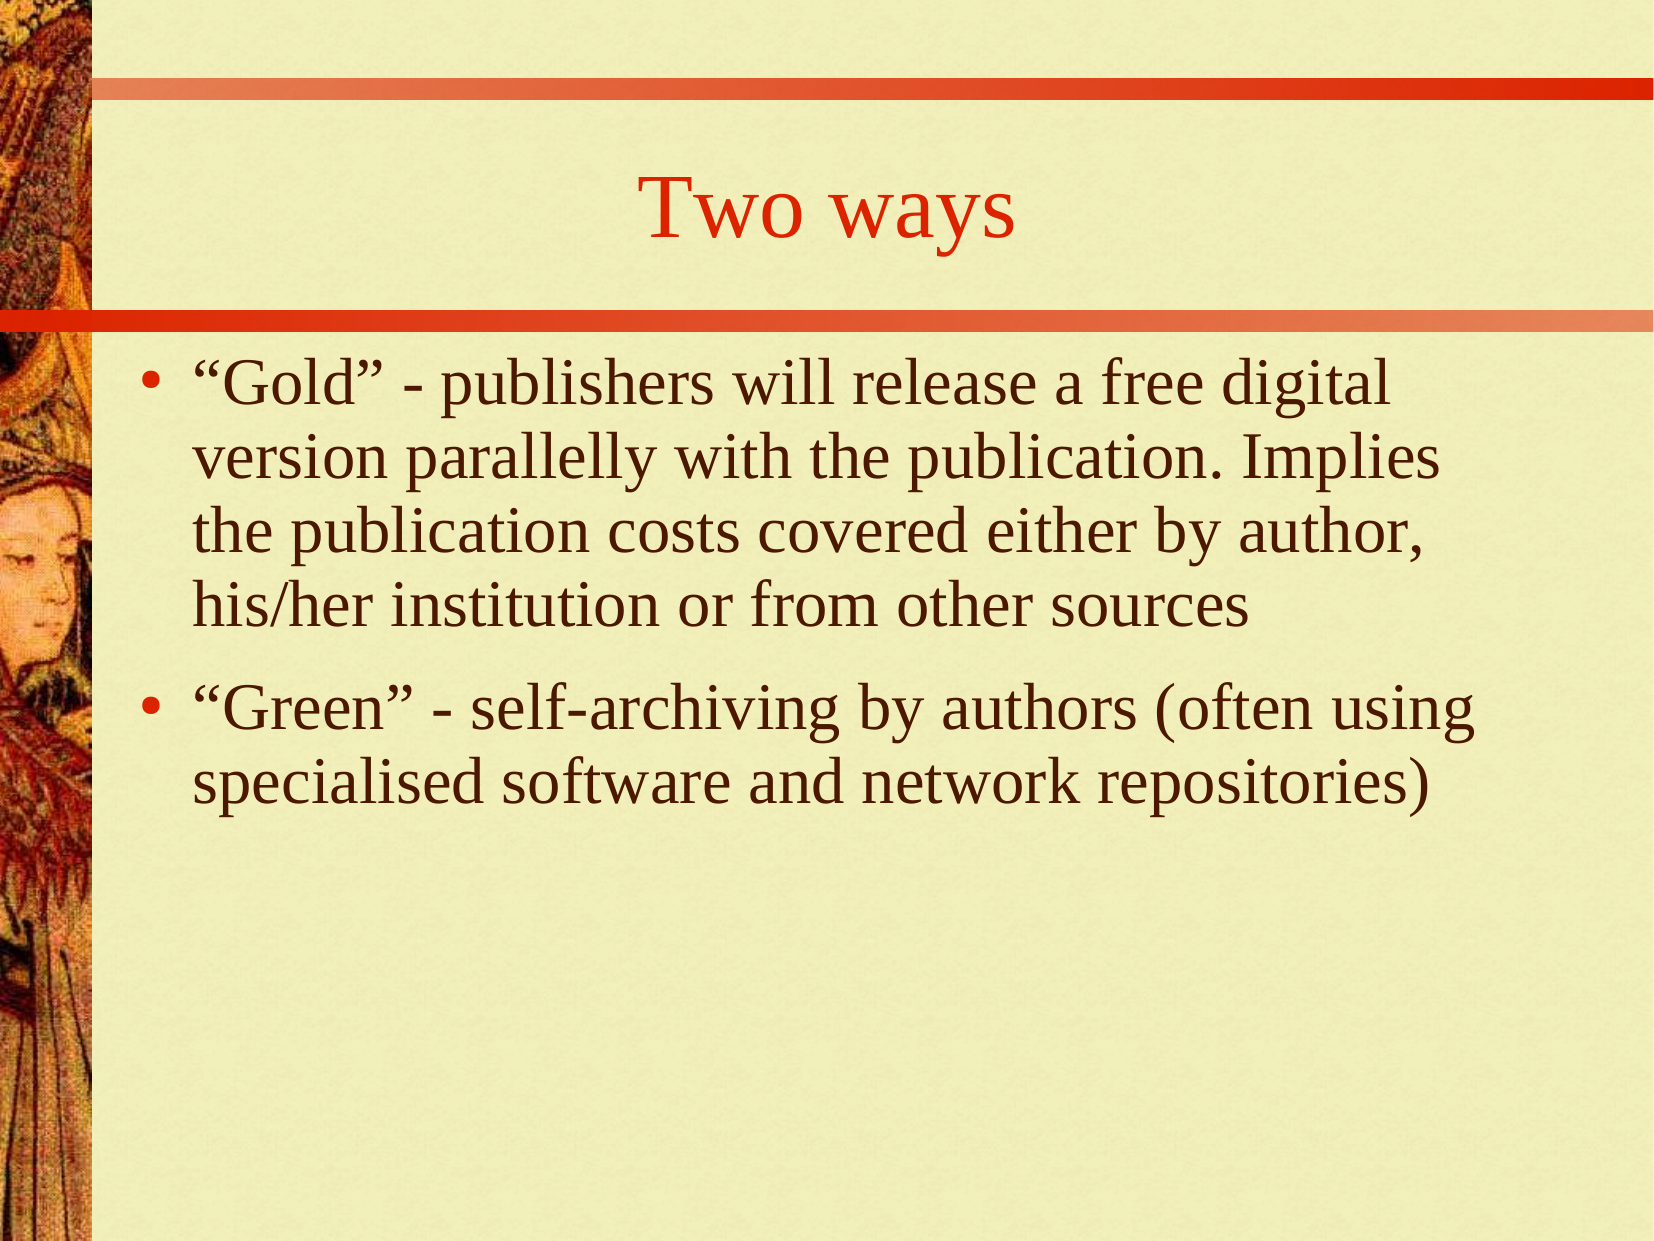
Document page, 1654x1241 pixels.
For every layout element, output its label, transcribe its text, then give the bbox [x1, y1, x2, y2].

picture [0, 0, 1654, 310]
list “Gold” - publishers will release a free digital version parallelly with the publication. Implies the publication costs covered either by author, his/her institution or from other sources “Green” - self-archiving by authors (often using specialised software and network repositories) [121, 344, 1534, 1127]
picture [0, 332, 1654, 1241]
title Two ways [121, 102, 1534, 311]
